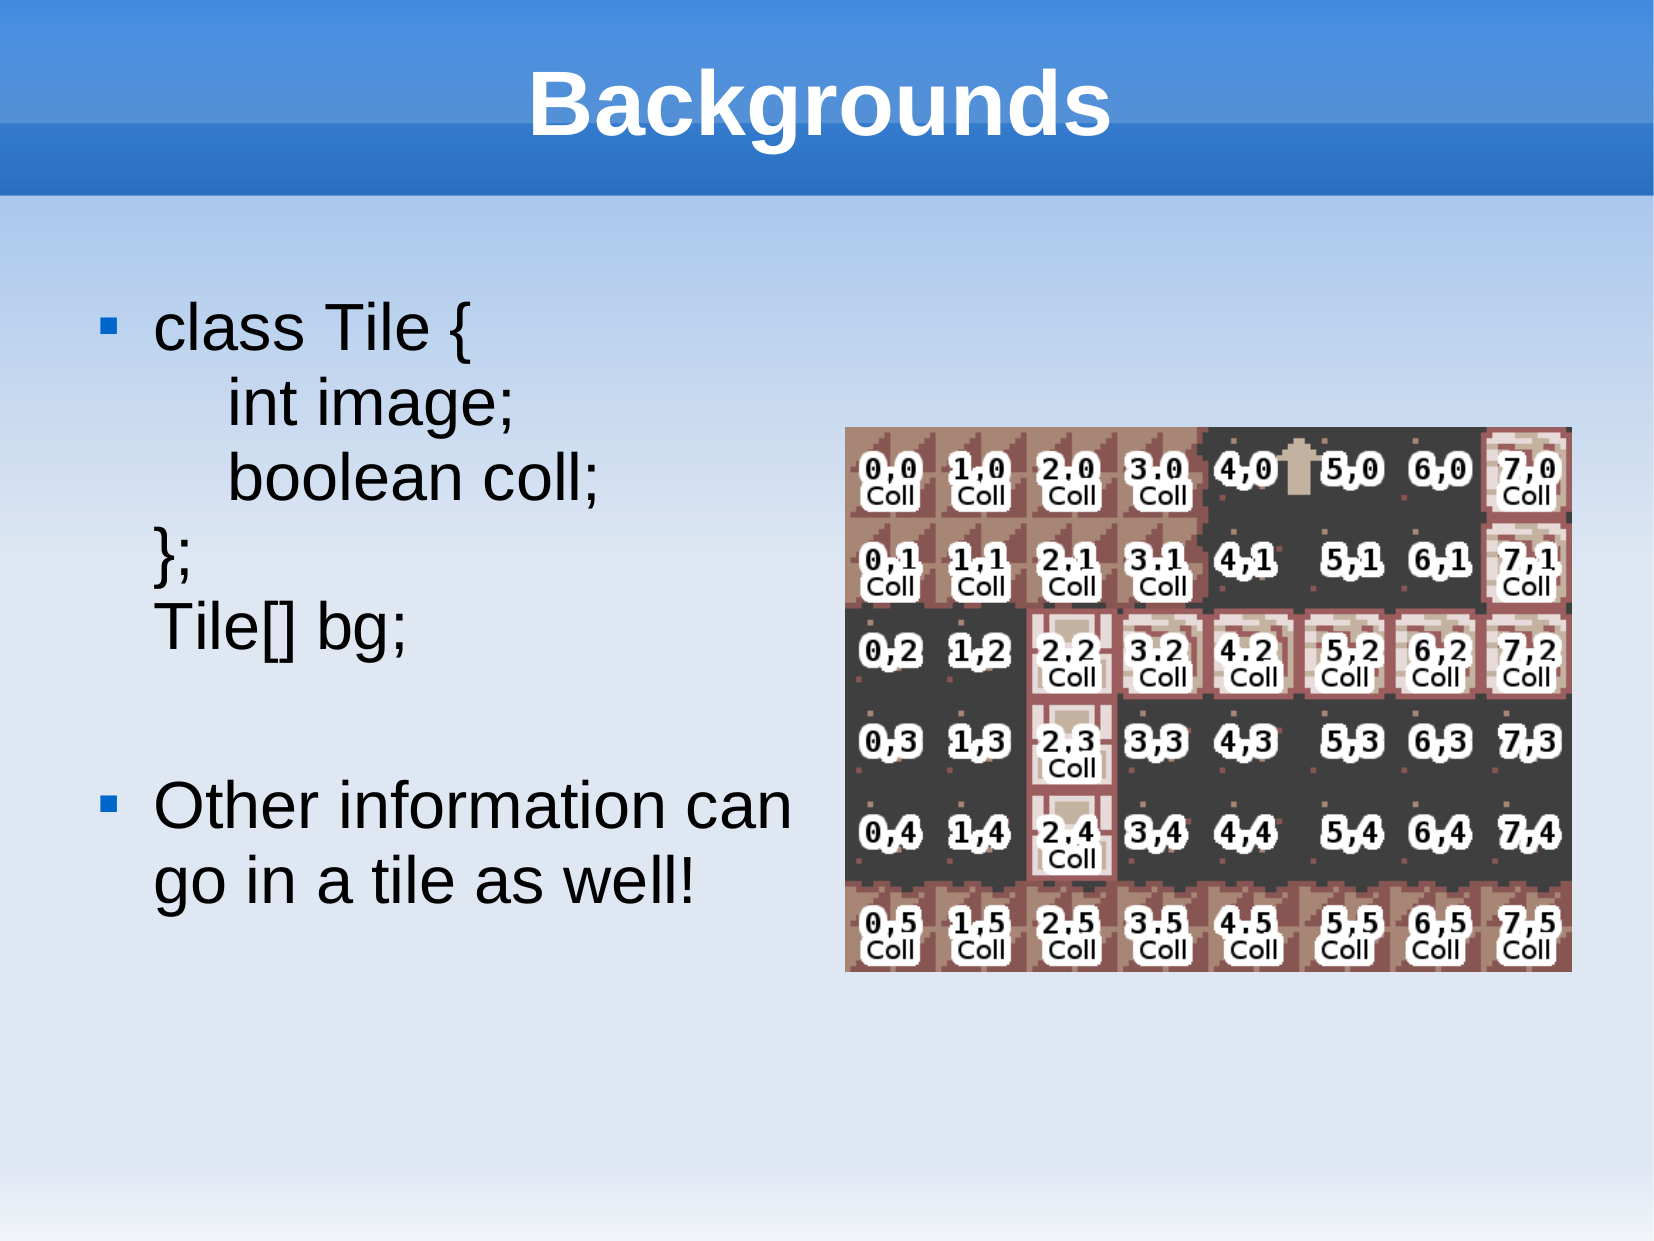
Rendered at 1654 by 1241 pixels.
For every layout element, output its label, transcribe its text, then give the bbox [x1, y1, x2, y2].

picture [0, 0, 1654, 1241]
title Backgrounds [76, 0, 1565, 208]
list class Tile { int image; boolean coll; }; Tile[] bg; Other information can go in a tile as well! [82, 290, 809, 1109]
